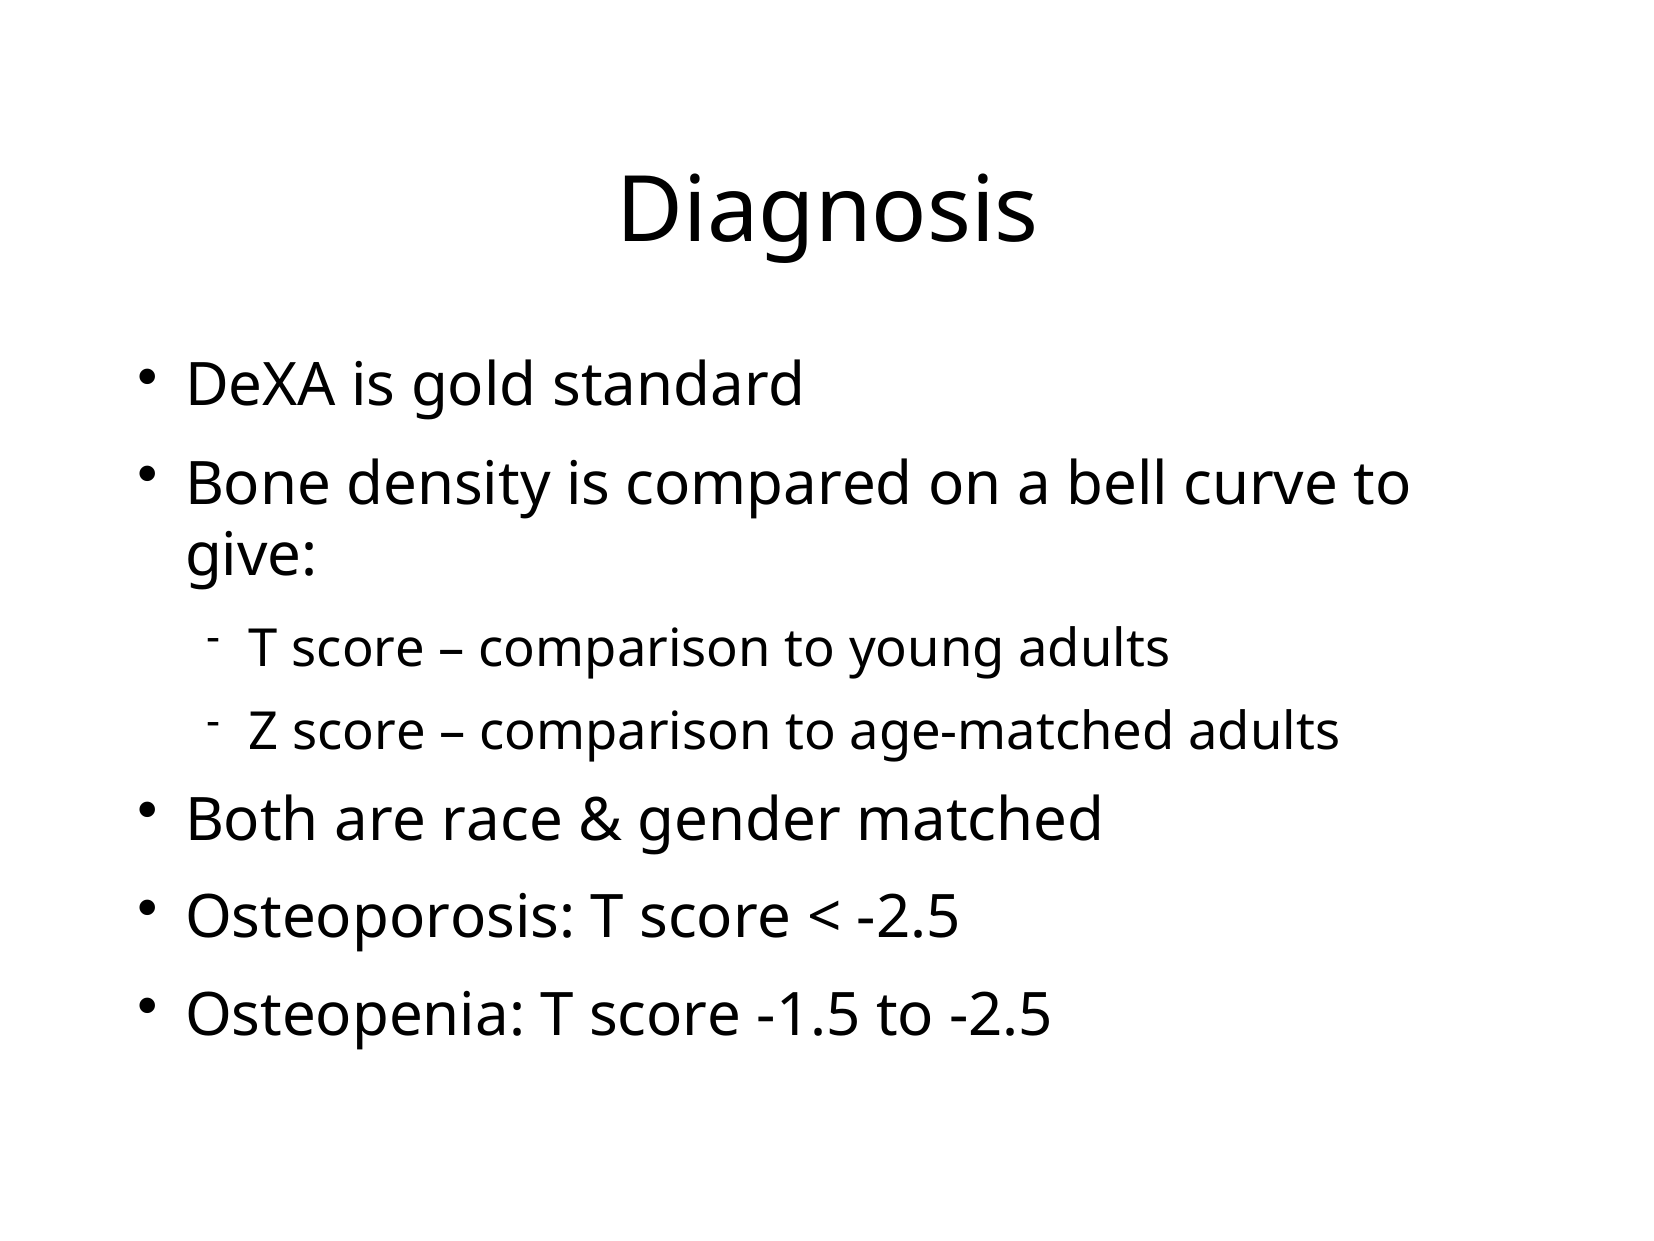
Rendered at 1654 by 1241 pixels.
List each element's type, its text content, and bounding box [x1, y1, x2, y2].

list DeXA is gold standard Bone density is compared on a bell curve to give: T score – comparison to young adults Z score – comparison to age-matched adults Both are race & gender matched Osteoporosis: T score < -2.5 Osteopenia: T score -1.5 to -2.5 [121, 344, 1534, 1055]
title Diagnosis [121, 155, 1534, 258]
